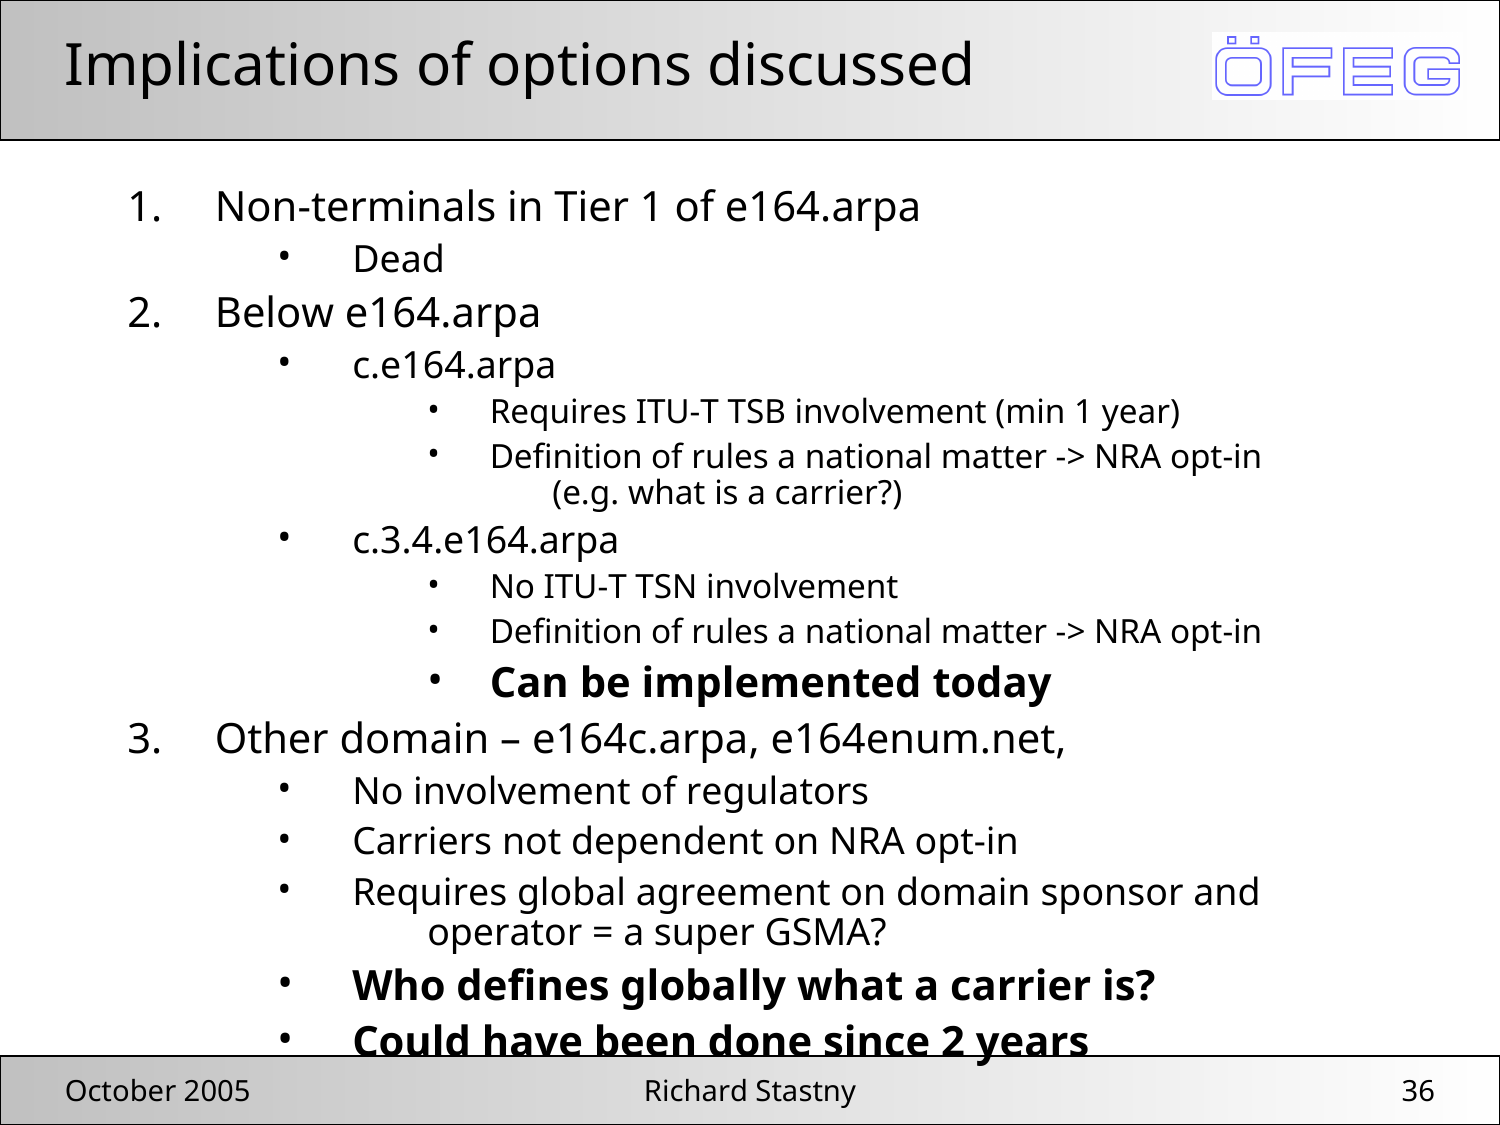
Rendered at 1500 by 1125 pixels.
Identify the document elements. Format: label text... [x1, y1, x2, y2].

list Non-terminals in Tier 1 of e164.arpa Dead Below e164.arpa c.e164.arpa Requires ITU-T TSB involvement (min 1 year) Definition of rules a national matter -> NRA opt-in (e.g. what is a carrier?) c.3.4.e164.arpa No ITU-T TSN involvement Definition of rules a national matter -> NRA opt-in Can be implemented today Other domain – e164c.arpa, e164enum.net, No involvement of regulators Carriers not dependent on NRA opt-in Requires global agreement on domain sponsor and operator = a super GSMA? Who defines globally what a carrier is? Could have been done since 2 years [112, 177, 1388, 1023]
picture [1212, 32, 1463, 100]
title Implications of options discussed [50, 19, 1176, 106]
